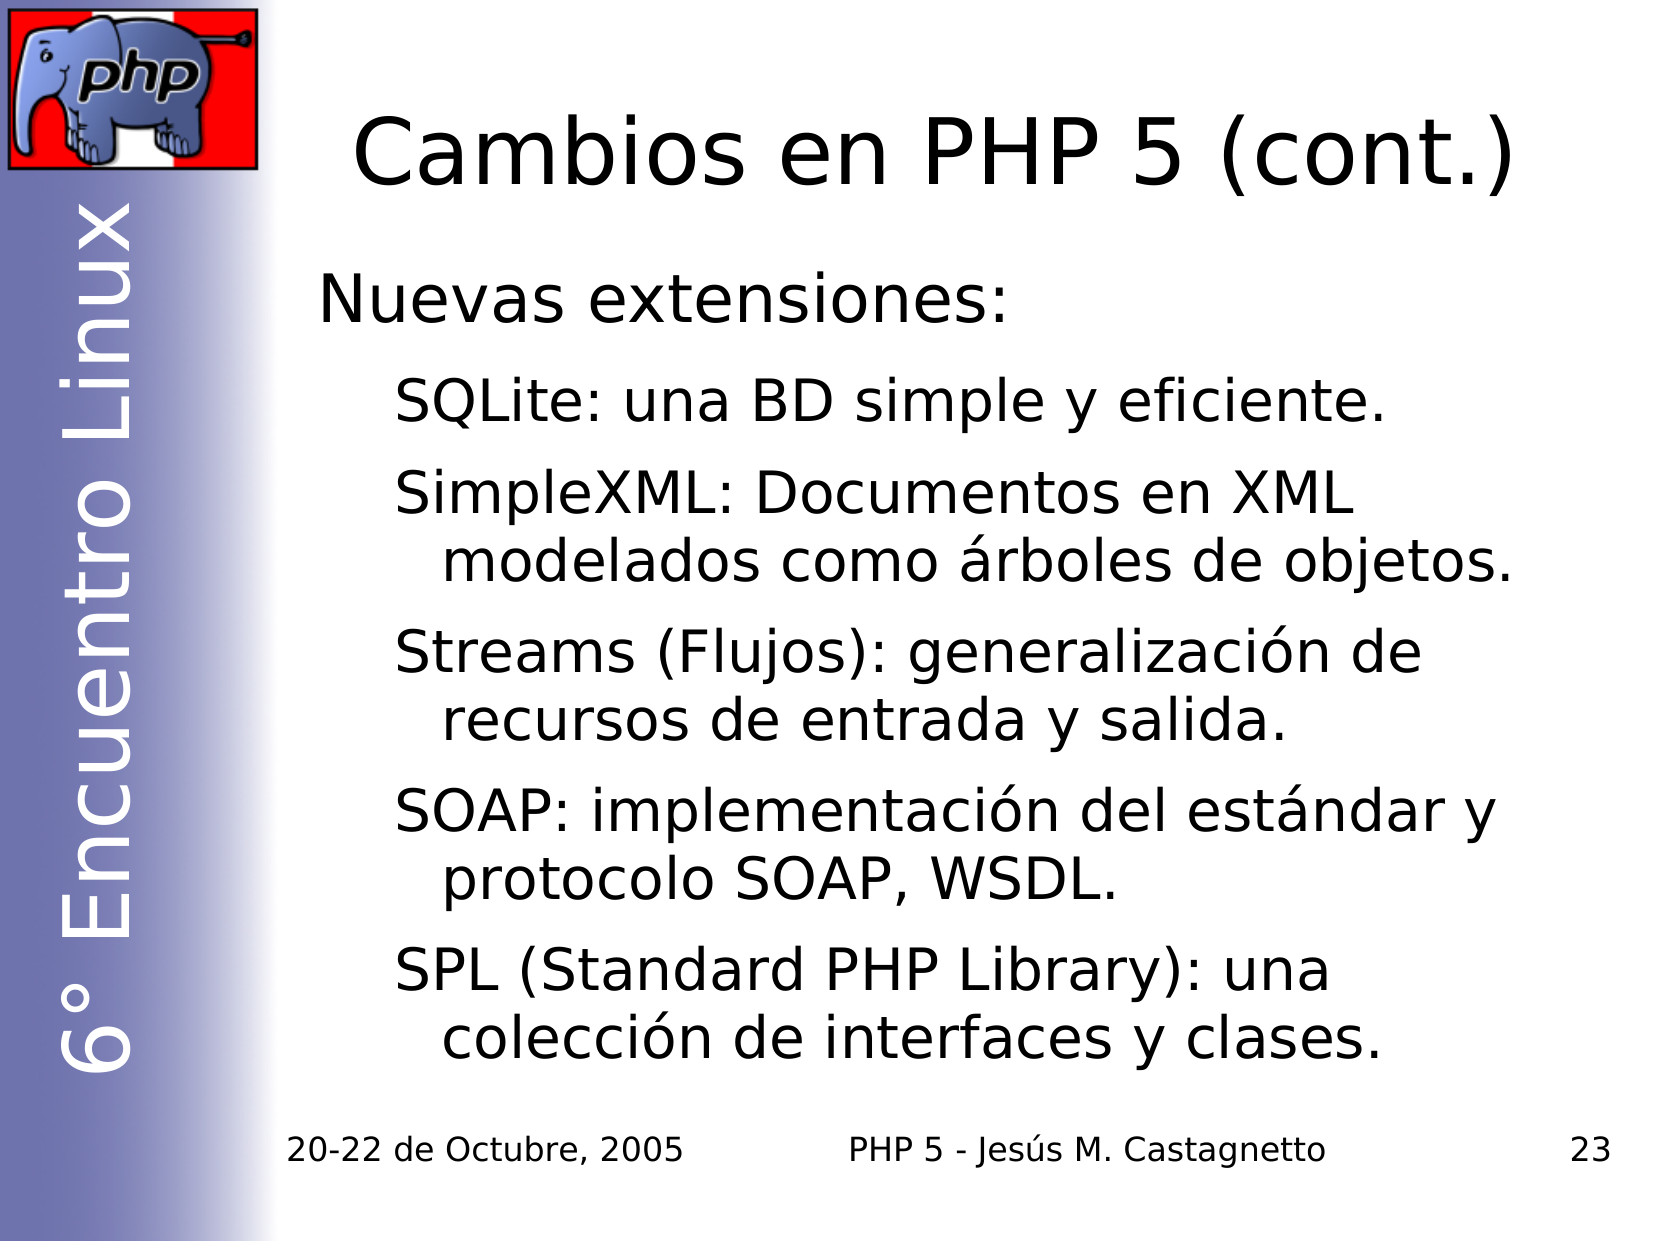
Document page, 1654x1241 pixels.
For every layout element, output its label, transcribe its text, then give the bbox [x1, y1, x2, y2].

picture [0, 0, 1654, 1241]
list Nuevas extensiones: SQLite: una BD simple y eficiente. SimpleXML: Documentos en XML modelados como árboles de objetos. Streams (Flujos): generalización de recursos de entrada y salida. SOAP: implementación del estándar y protocolo SOAP, WSDL. SPL (Standard PHP Library): una colección de interfaces y clases. [300, 260, 1571, 1080]
title Cambios en PHP 5 (cont.) [300, 49, 1571, 257]
